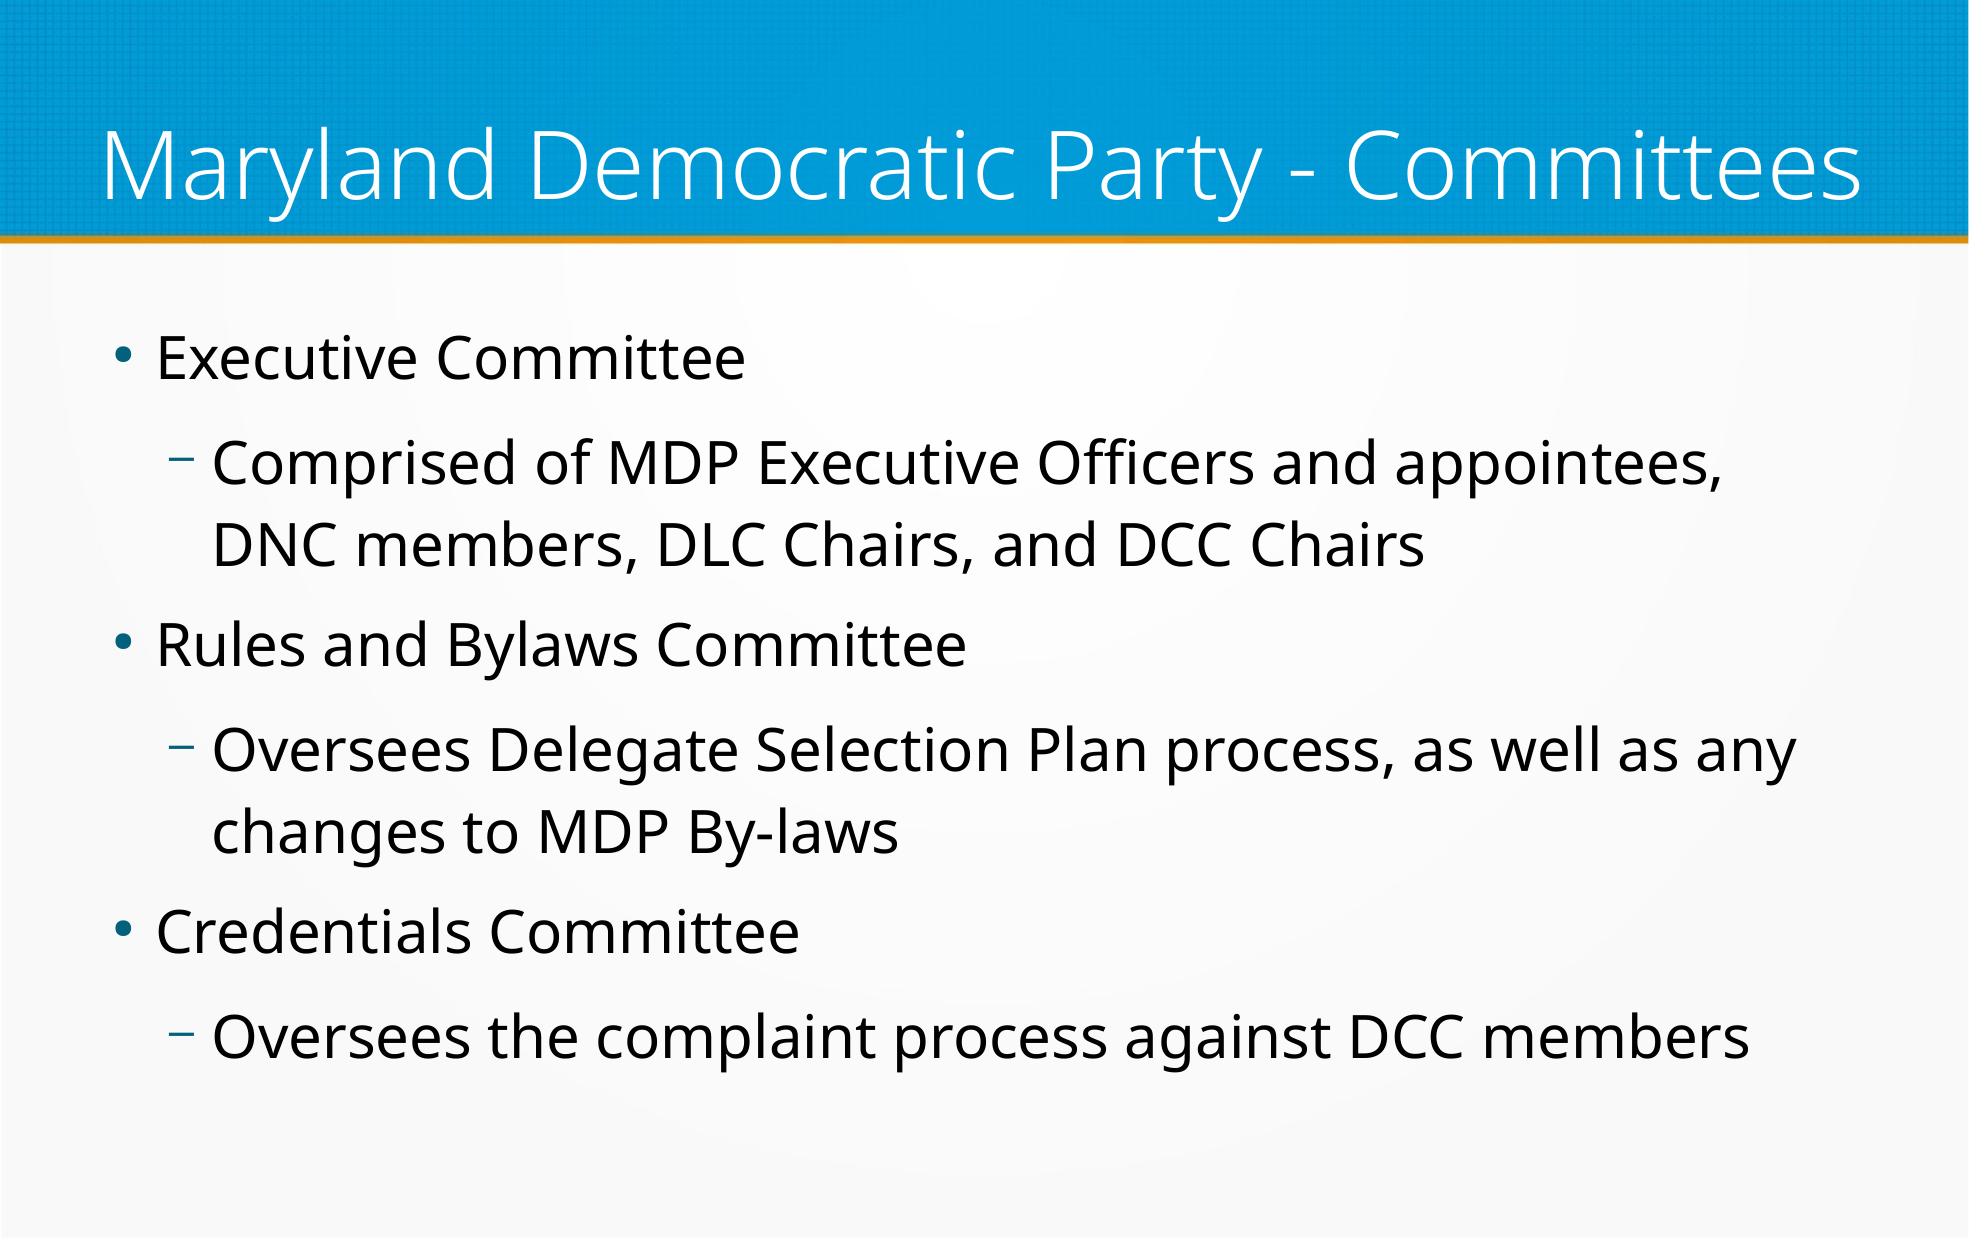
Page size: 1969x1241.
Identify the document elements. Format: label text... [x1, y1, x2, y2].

list Executive Committee Comprised of MDP Executive Officers and appointees, DNC members, DLC Chairs, and DCC Chairs Rules and Bylaws Committee Oversees Delegate Selection Plan process, as well as any changes to MDP By-laws Credentials Committee Oversees the complaint process against DCC members [98, 315, 1861, 1081]
title Maryland Democratic Party - Committees [98, 19, 1870, 227]
picture [0, 233, 1969, 1241]
